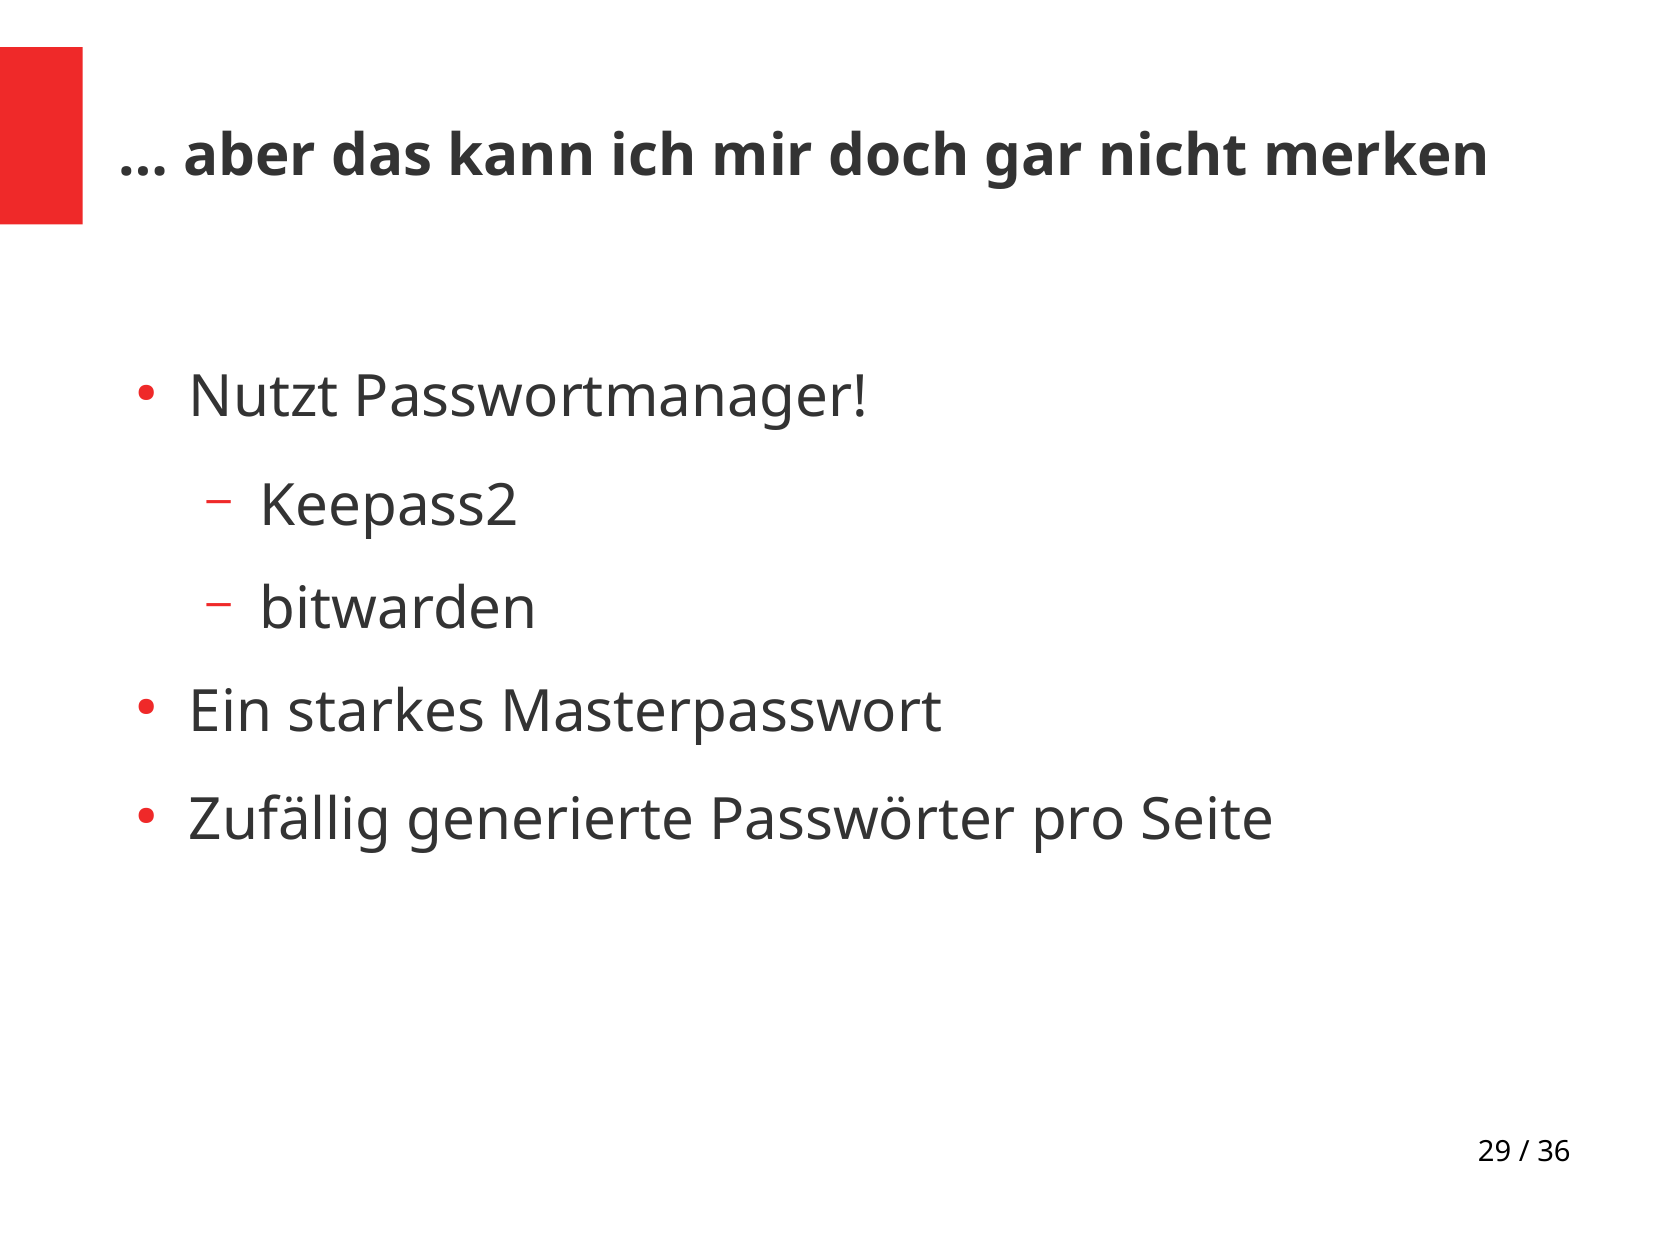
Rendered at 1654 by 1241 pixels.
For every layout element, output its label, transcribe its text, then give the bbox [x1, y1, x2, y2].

title … aber das kann ich mir doch gar nicht merken [118, 49, 1571, 257]
list Nutzt Passwortmanager! Keepass2 bitwarden Ein starkes Masterpasswort Zufällig generierte Passwörter pro Seite [118, 354, 1536, 1074]
